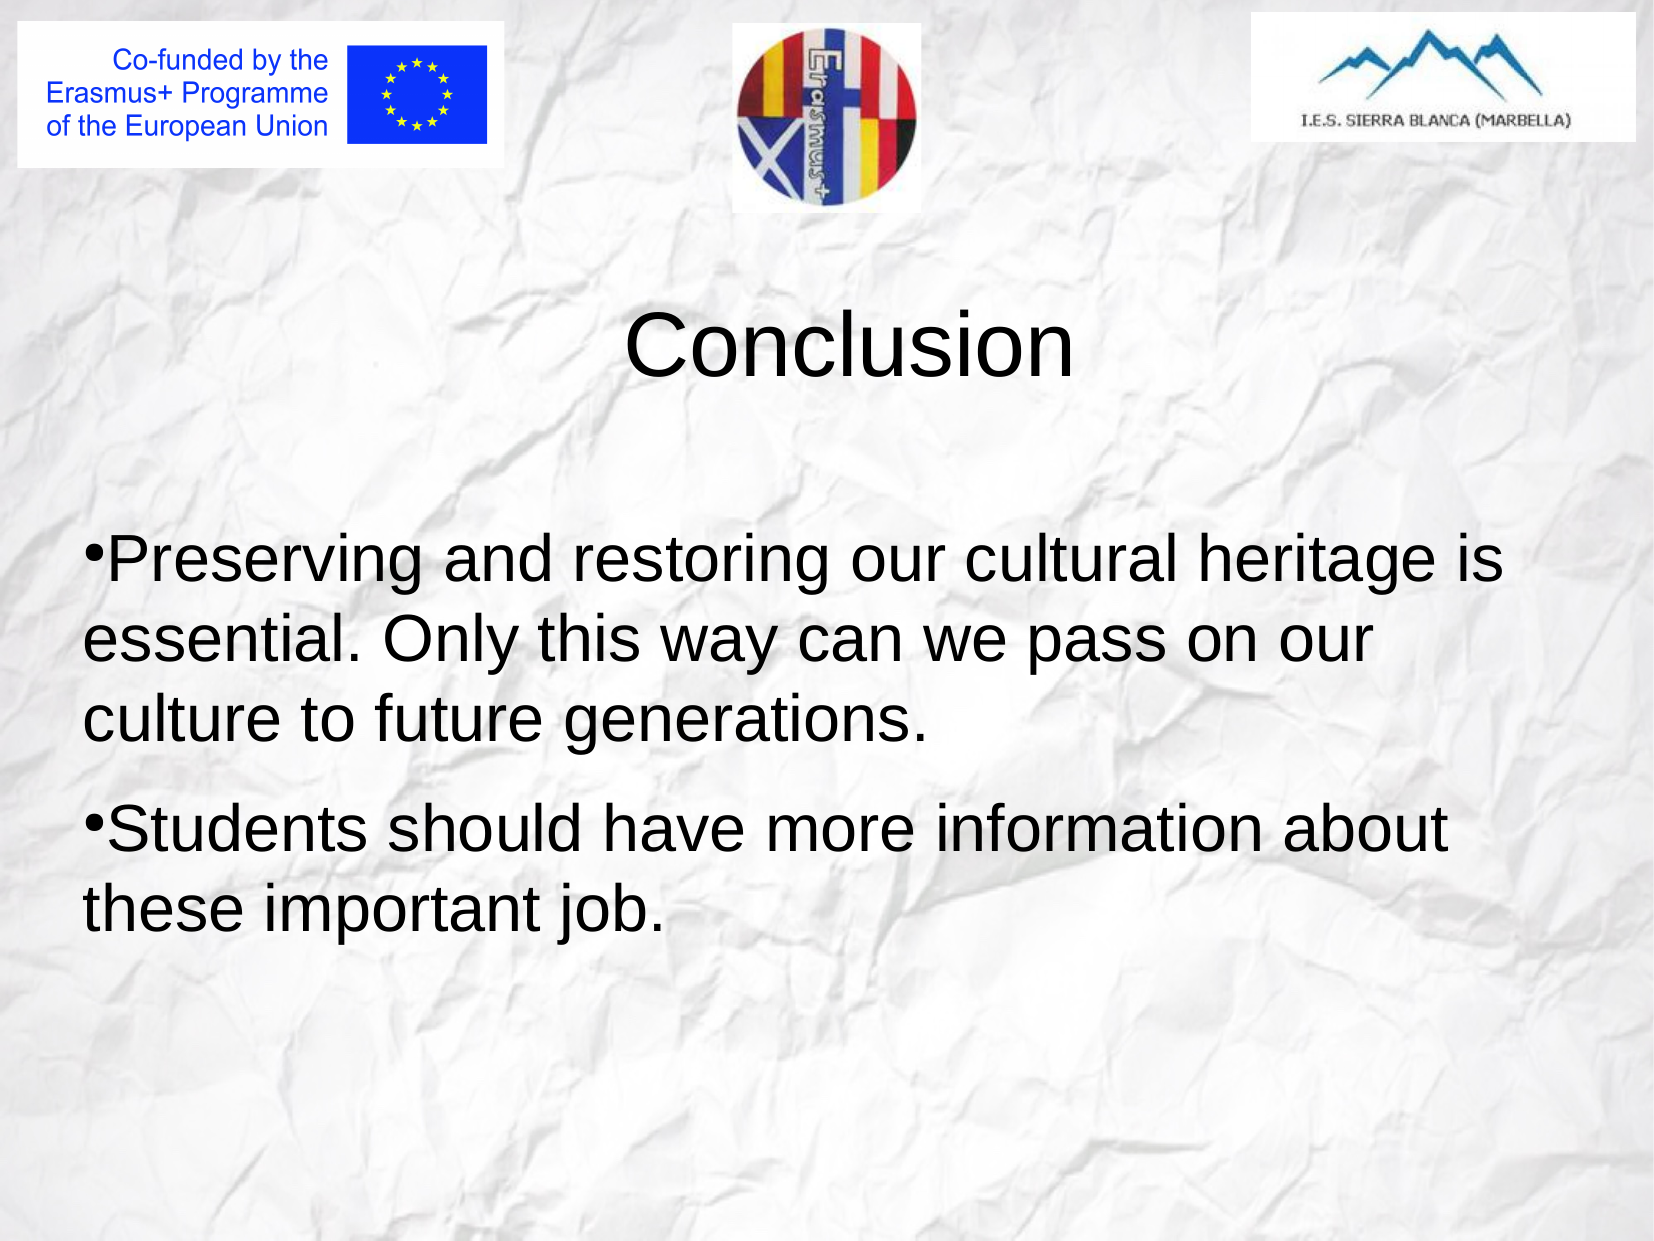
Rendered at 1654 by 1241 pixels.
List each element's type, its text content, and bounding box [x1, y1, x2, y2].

picture [0, 0, 1654, 1241]
title Conclusion [106, 236, 1595, 444]
list Preserving and restoring our cultural heritage is essential. Only this way can we pass on our culture to future generations. Students should have more information about these important job. [82, 514, 1571, 969]
